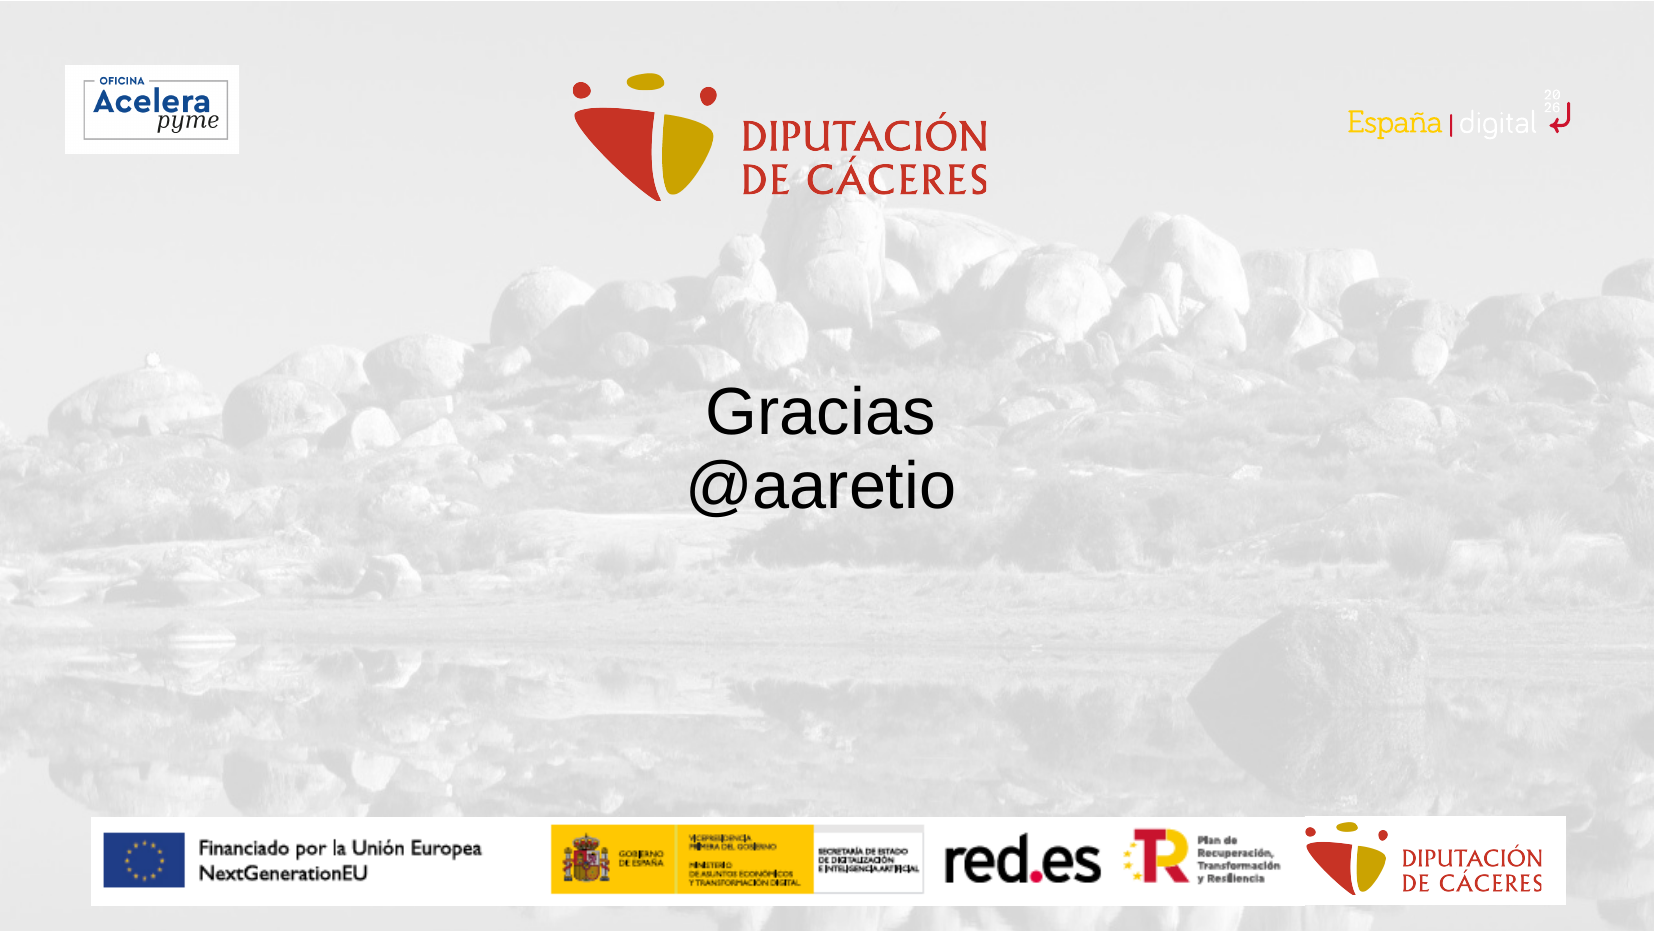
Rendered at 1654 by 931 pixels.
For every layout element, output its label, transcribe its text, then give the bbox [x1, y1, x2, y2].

text_box [1305, 816, 1566, 905]
subtitle Gracias @aaretio [76, 88, 1565, 809]
picture [0, 1, 1654, 931]
